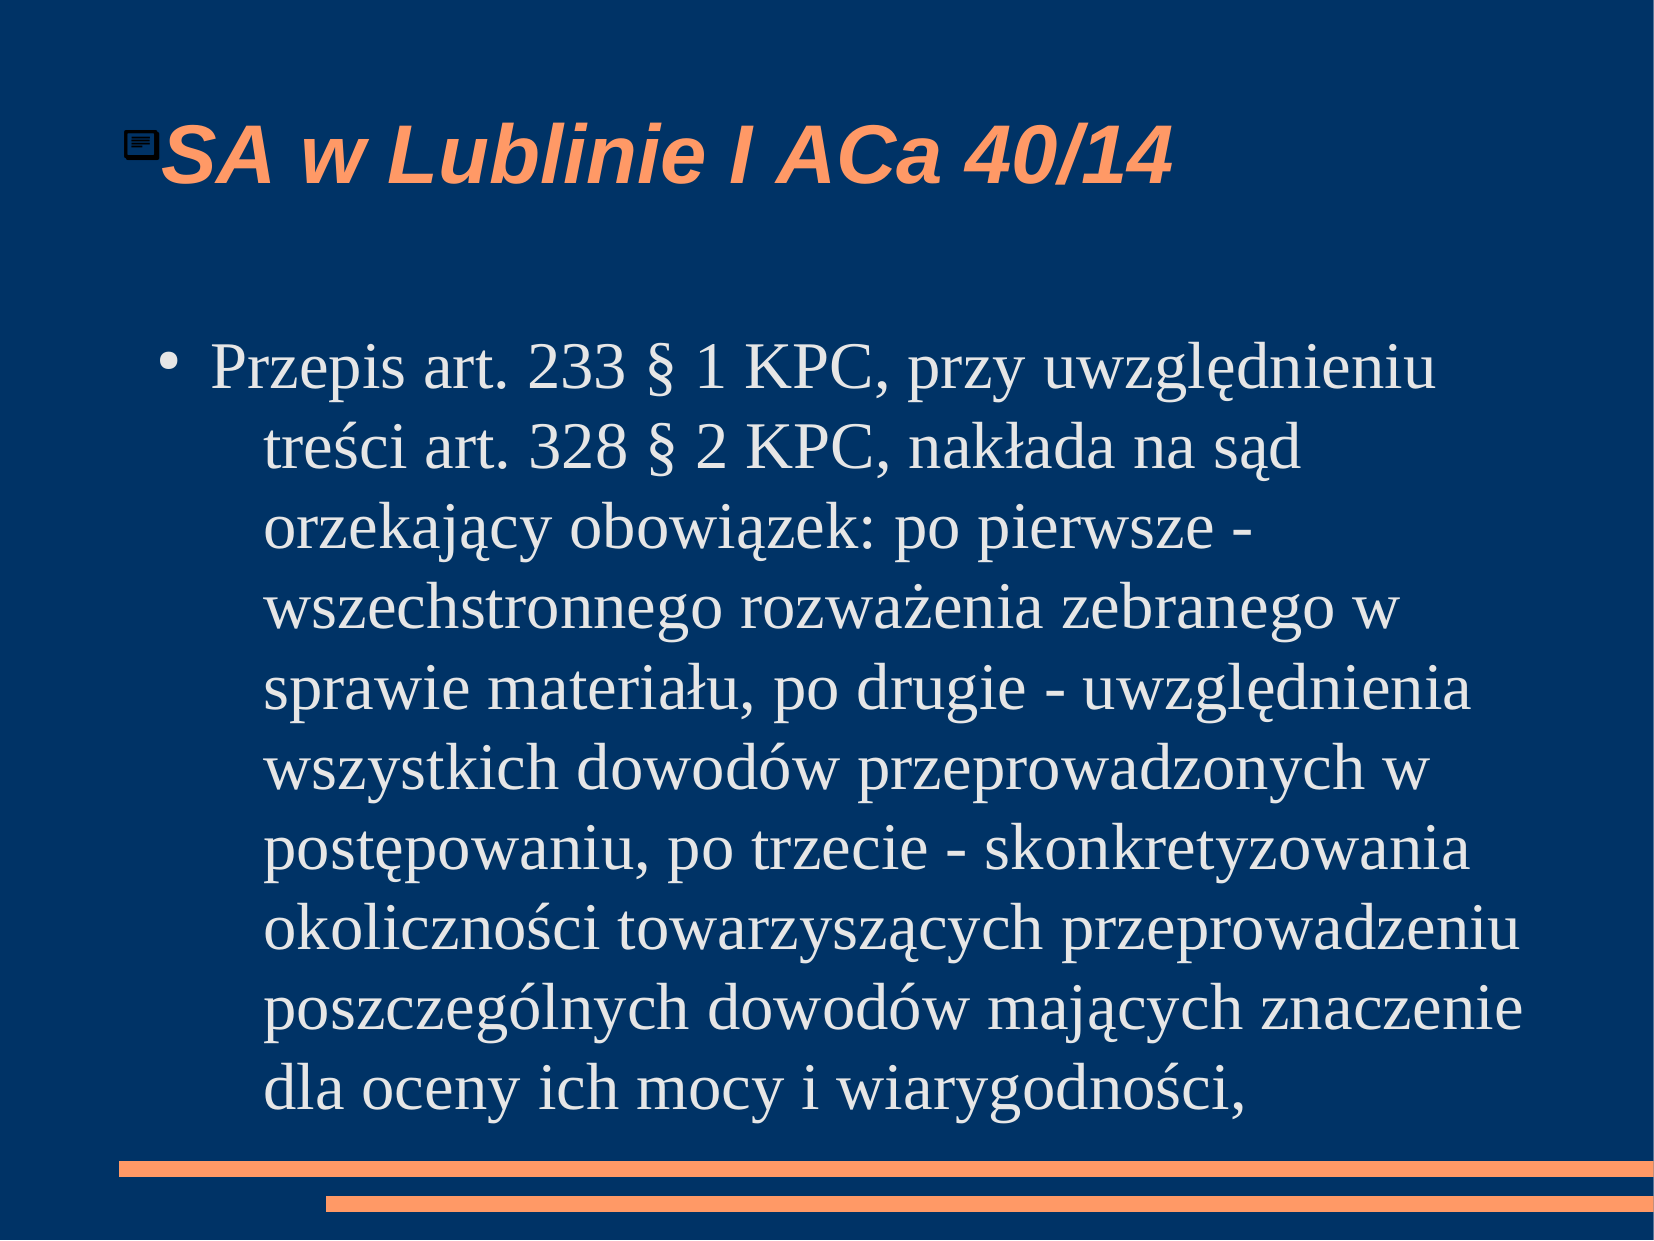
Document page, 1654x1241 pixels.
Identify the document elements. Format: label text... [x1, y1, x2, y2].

title SA w Lublinie I ACa 40/14 [121, 46, 1534, 254]
list Przepis art. 233 § 1 KPC, przy uwzględnieniu treści art. 328 § 2 KPC, nakłada na sąd orzekający obowiązek: po pierwsze - wszechstronnego rozważenia zebranego w sprawie materiału, po drugie - uwzględnienia wszystkich dowodów przeprowadzonych w postępowaniu, po trzecie - skonkretyzowania okoliczności towarzyszących przeprowadzeniu poszczególnych dowodów mających znaczenie dla oceny ich mocy i wiarygodności, [121, 322, 1561, 1132]
